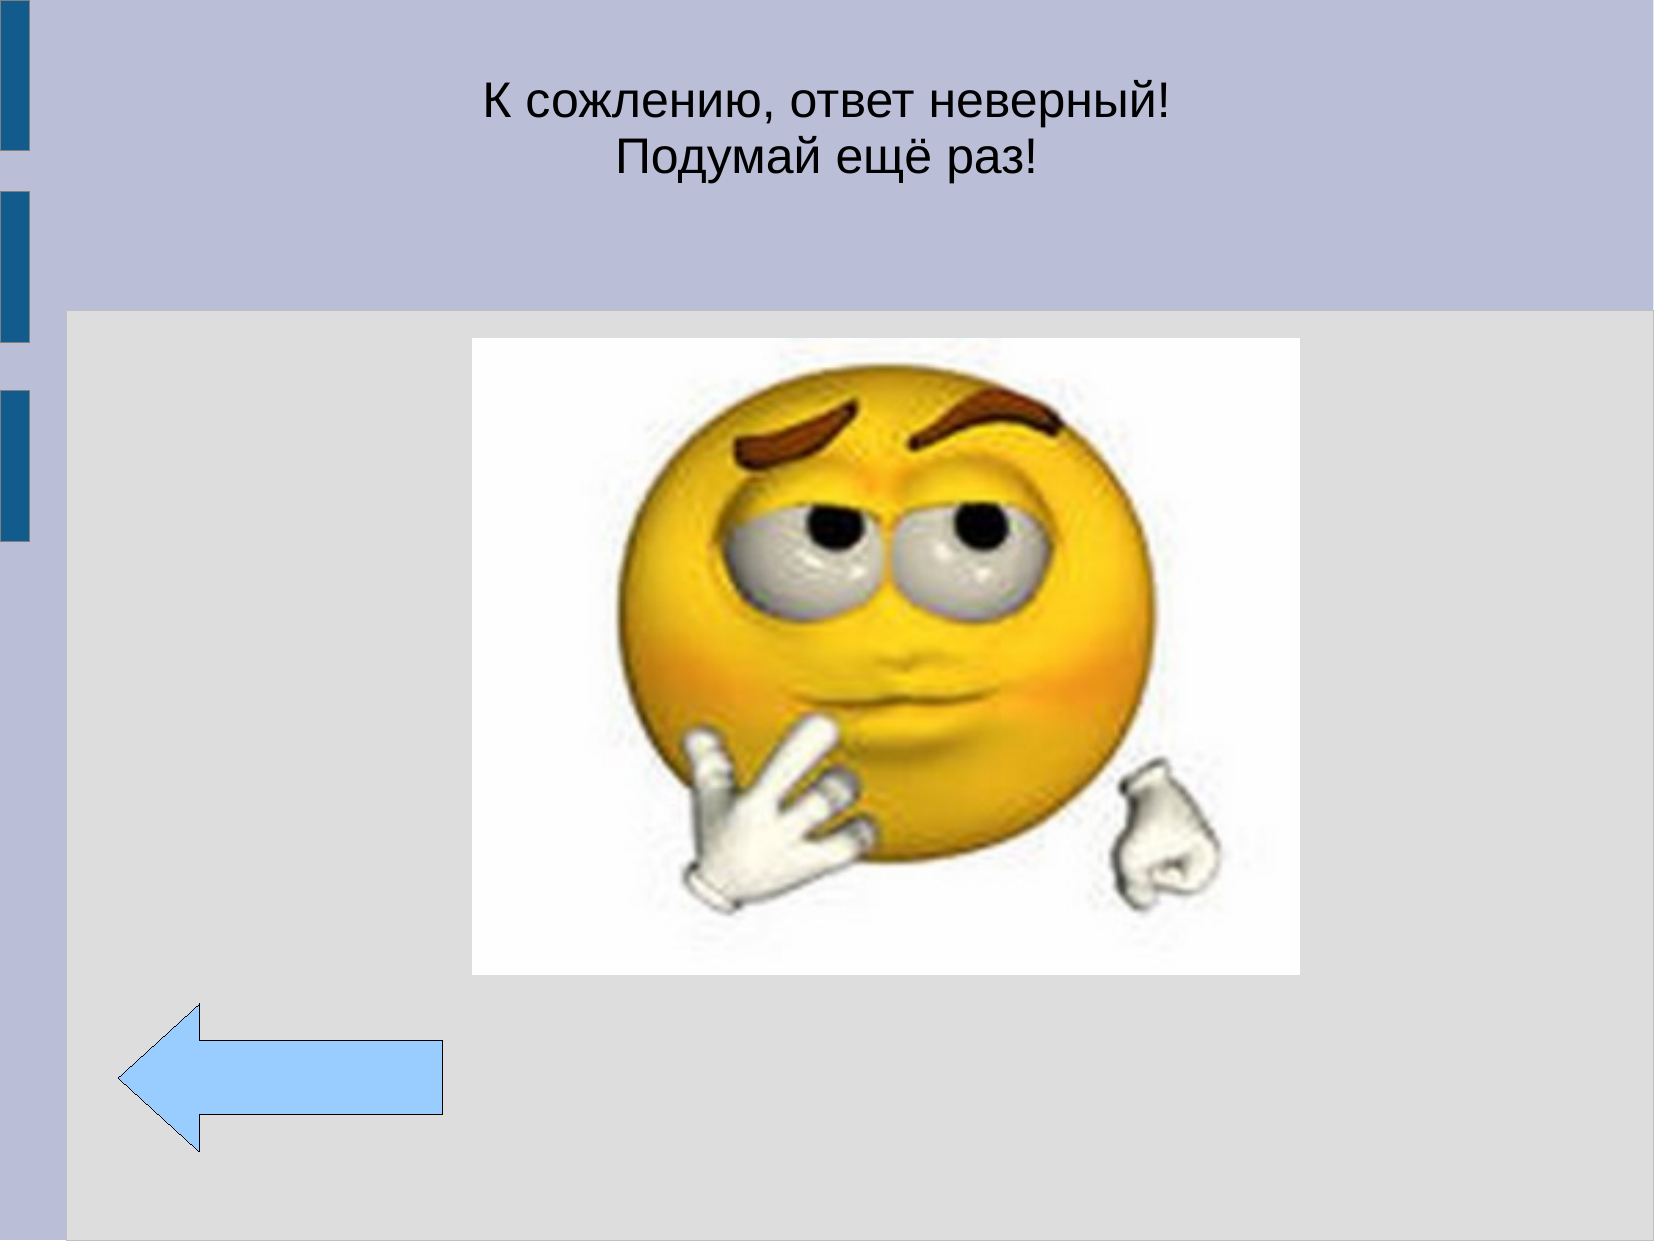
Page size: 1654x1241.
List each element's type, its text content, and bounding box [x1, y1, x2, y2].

text_box К сожлению, ответ неверный! Подумай ещё раз! [206, 64, 1447, 266]
picture [472, 338, 1300, 975]
text_box [118, 1003, 443, 1152]
